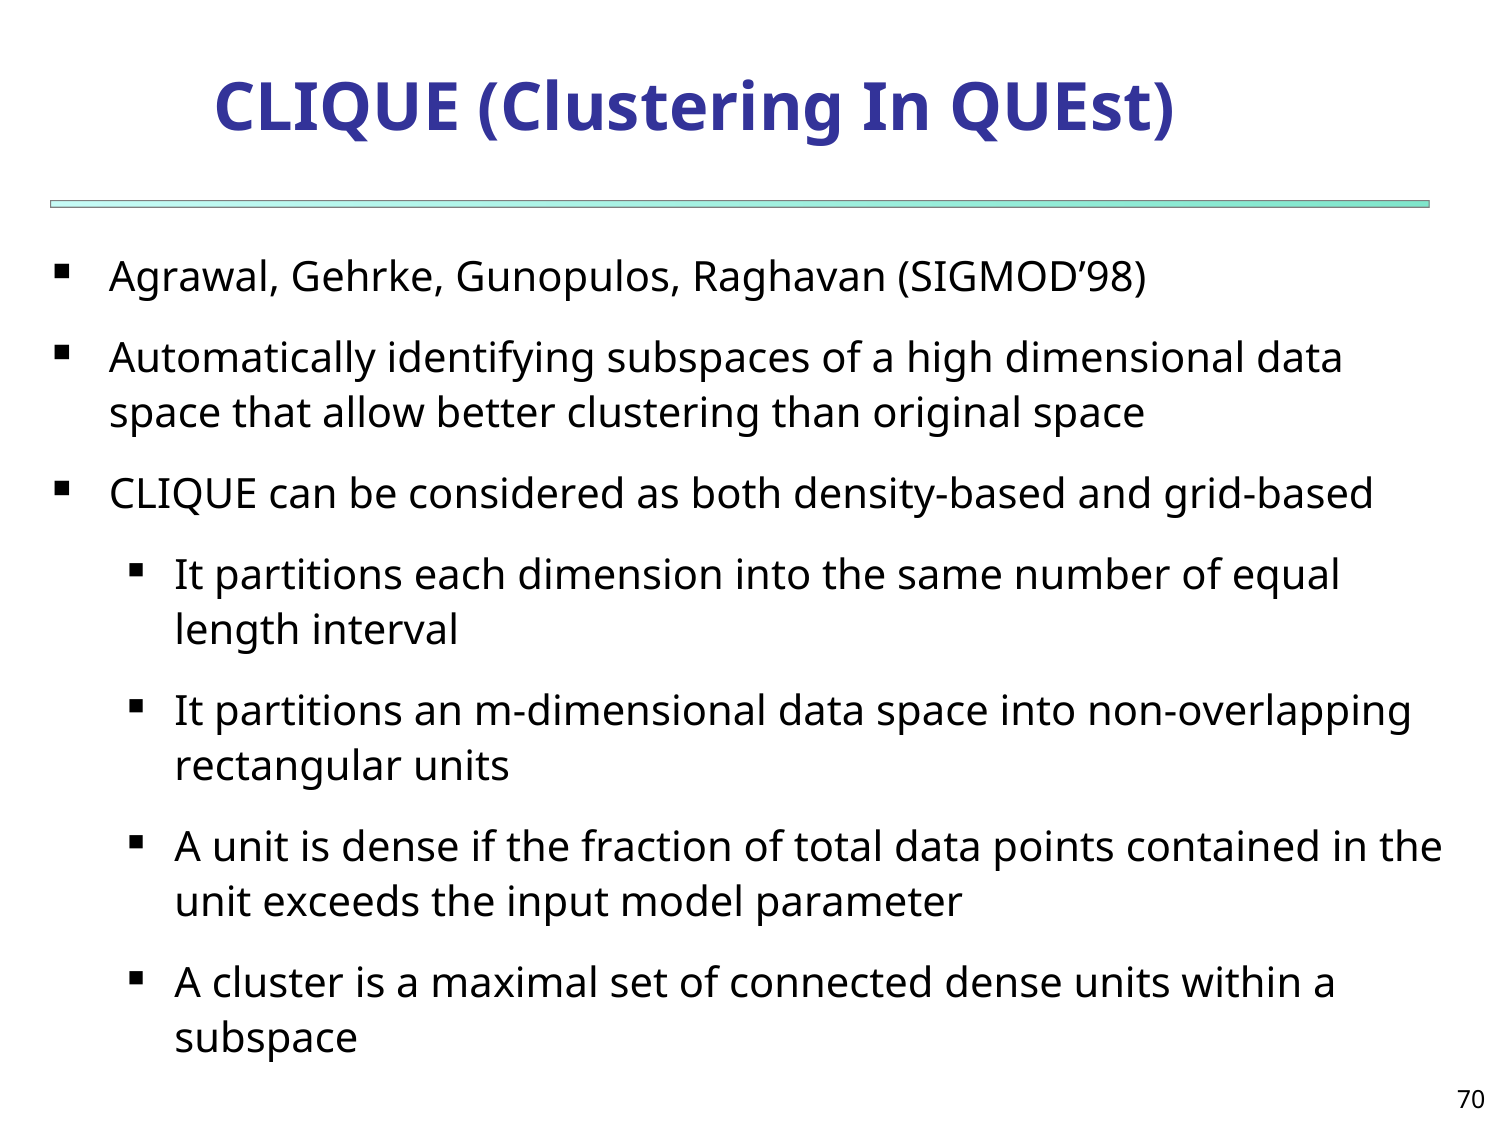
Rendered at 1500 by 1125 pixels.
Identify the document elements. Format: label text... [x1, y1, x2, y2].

title CLIQUE (Clustering In QUEst) [111, 48, 1298, 154]
text_box <number> [1187, 1062, 1500, 1125]
list Agrawal, Gehrke, Gunopulos, Raghavan (SIGMOD’98) Automatically identifying subspaces of a high dimensional data space that allow better clustering than original space CLIQUE can be considered as both density-based and grid-based It partitions each dimension into the same number of equal length interval It partitions an m-dimensional data space into non-overlapping rectangular units A unit is dense if the fraction of total data points contained in the unit exceeds the input model parameter A cluster is a maximal set of connected dense units within a subspace [37, 237, 1463, 1119]
